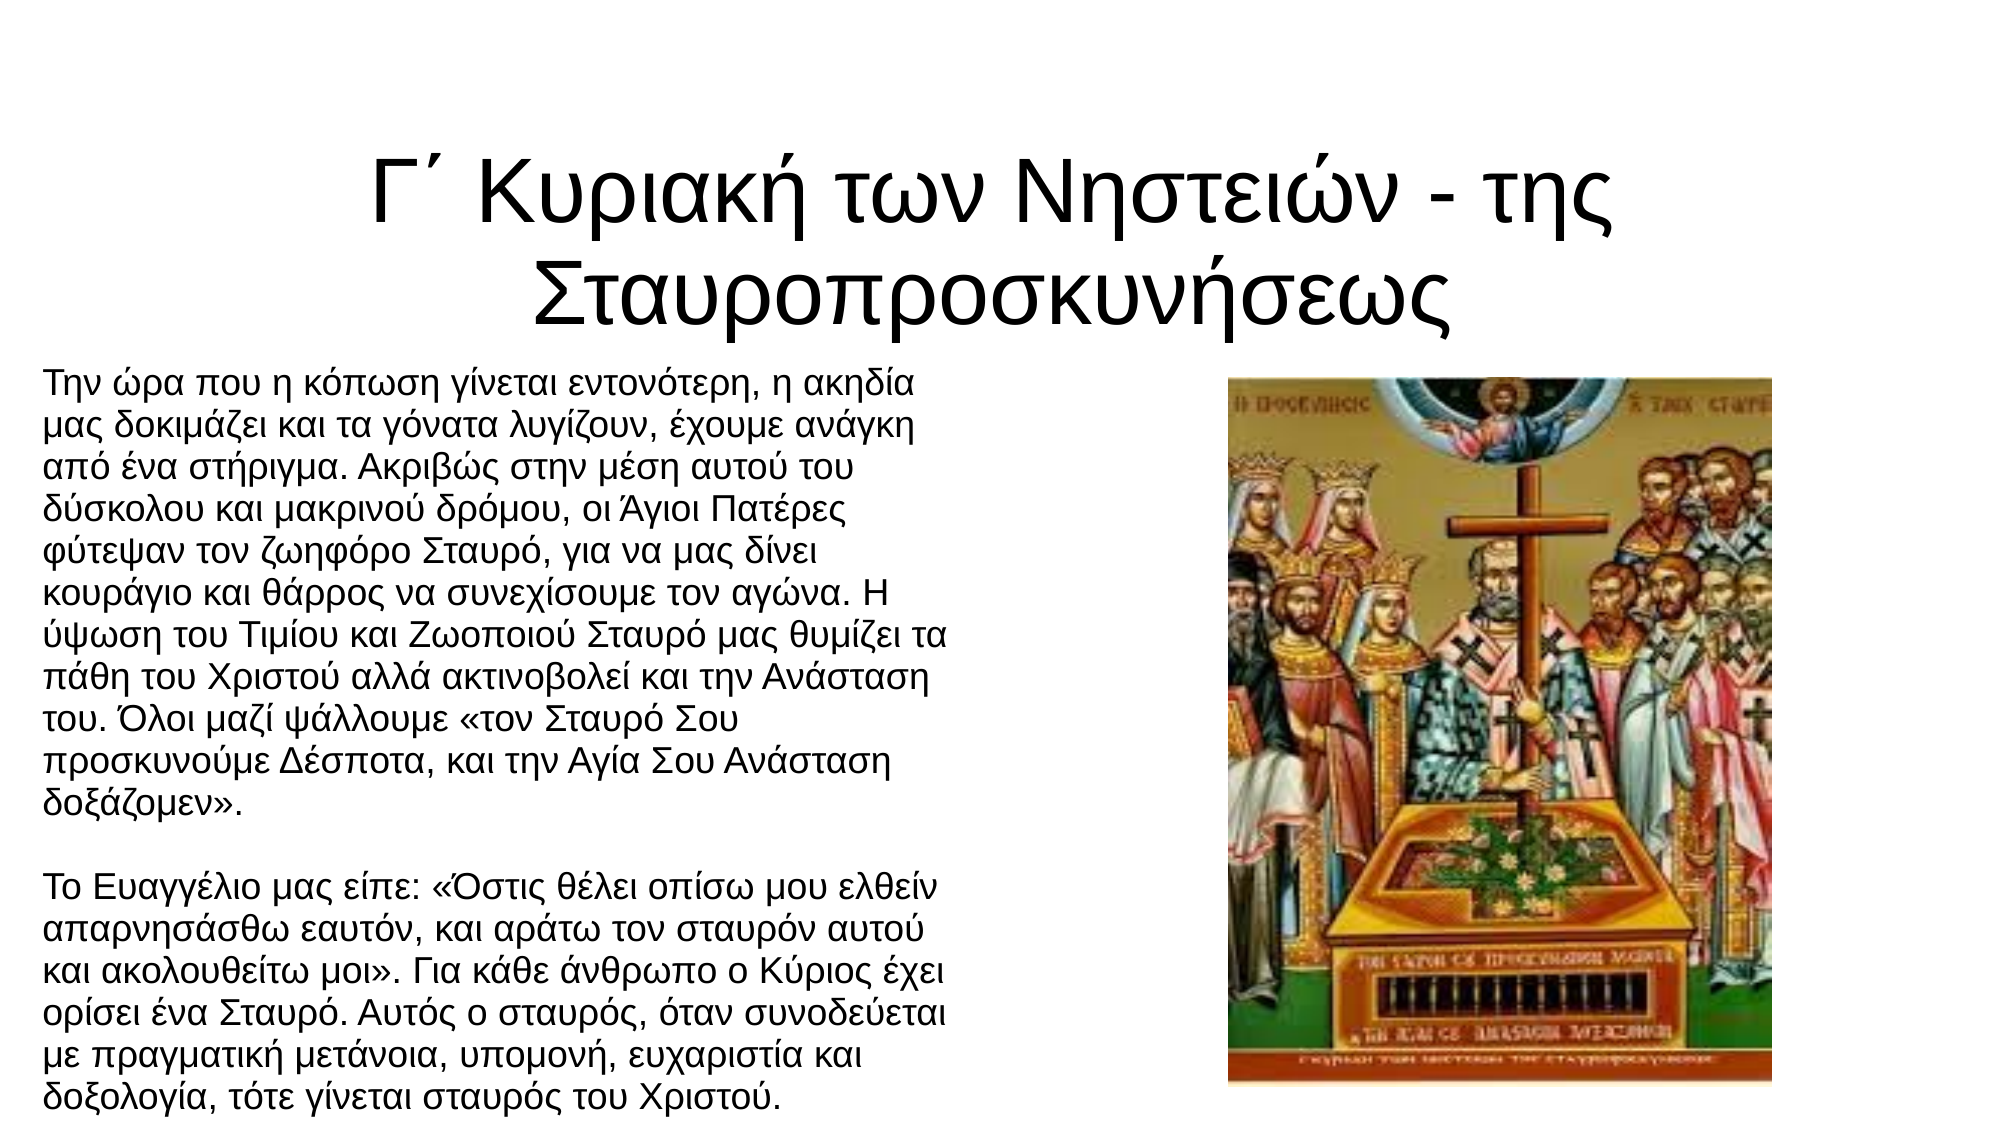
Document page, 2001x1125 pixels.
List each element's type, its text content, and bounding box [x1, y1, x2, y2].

picture [1228, 377, 1772, 1087]
text_box Την ώρα που η κόπωση γίνεται εντονότερη, η ακηδία μας δοκιμάζει και τα γόνατα λυγίζουν, έχουμε ανάγκη από ένα στήριγμα. Ακριβώς στην μέση αυτού του δύσκολου και μακρινού δρόμου, οι Άγιοι Πατέρες φύτεψαν τον ζωηφόρο Σταυρό, για να μας δίνει κουράγιο και θάρρος να συνεχίσουμε τον αγώνα. Η ύψωση του Τιμίου και Ζωοποιού Σταυρό μας θυμίζει τα πάθη του Χριστού αλλά ακτινοβολεί και την Ανάσταση του. Όλοι μαζί ψάλλουμε «τον Σταυρό Σου προσκυνούμε Δέσποτα, και την Αγία Σου Ανάσταση δοξάζομεν». Το Ευαγγέλιο μας είπε: «Όστις θέλει οπίσω μου ελθείν απαρνησάσθω εαυτόν, και αράτω τον σταυρόν αυτού και ακολουθείτω μοι». Για κάθε άνθρωπο ο Κύριος έχει ορίσει ένα Σταυρό. Αυτός ο σταυρός, όταν συνοδεύεται με πραγματική μετάνοια, υπομονή, ευχαριστία και δοξολογία, τότε γίνεται σταυρός του Χριστού. [27, 354, 993, 1125]
title Γ΄ Κυριακή των Νηστειών - της Σταυροπροσκυνήσεως [176, 118, 1809, 366]
